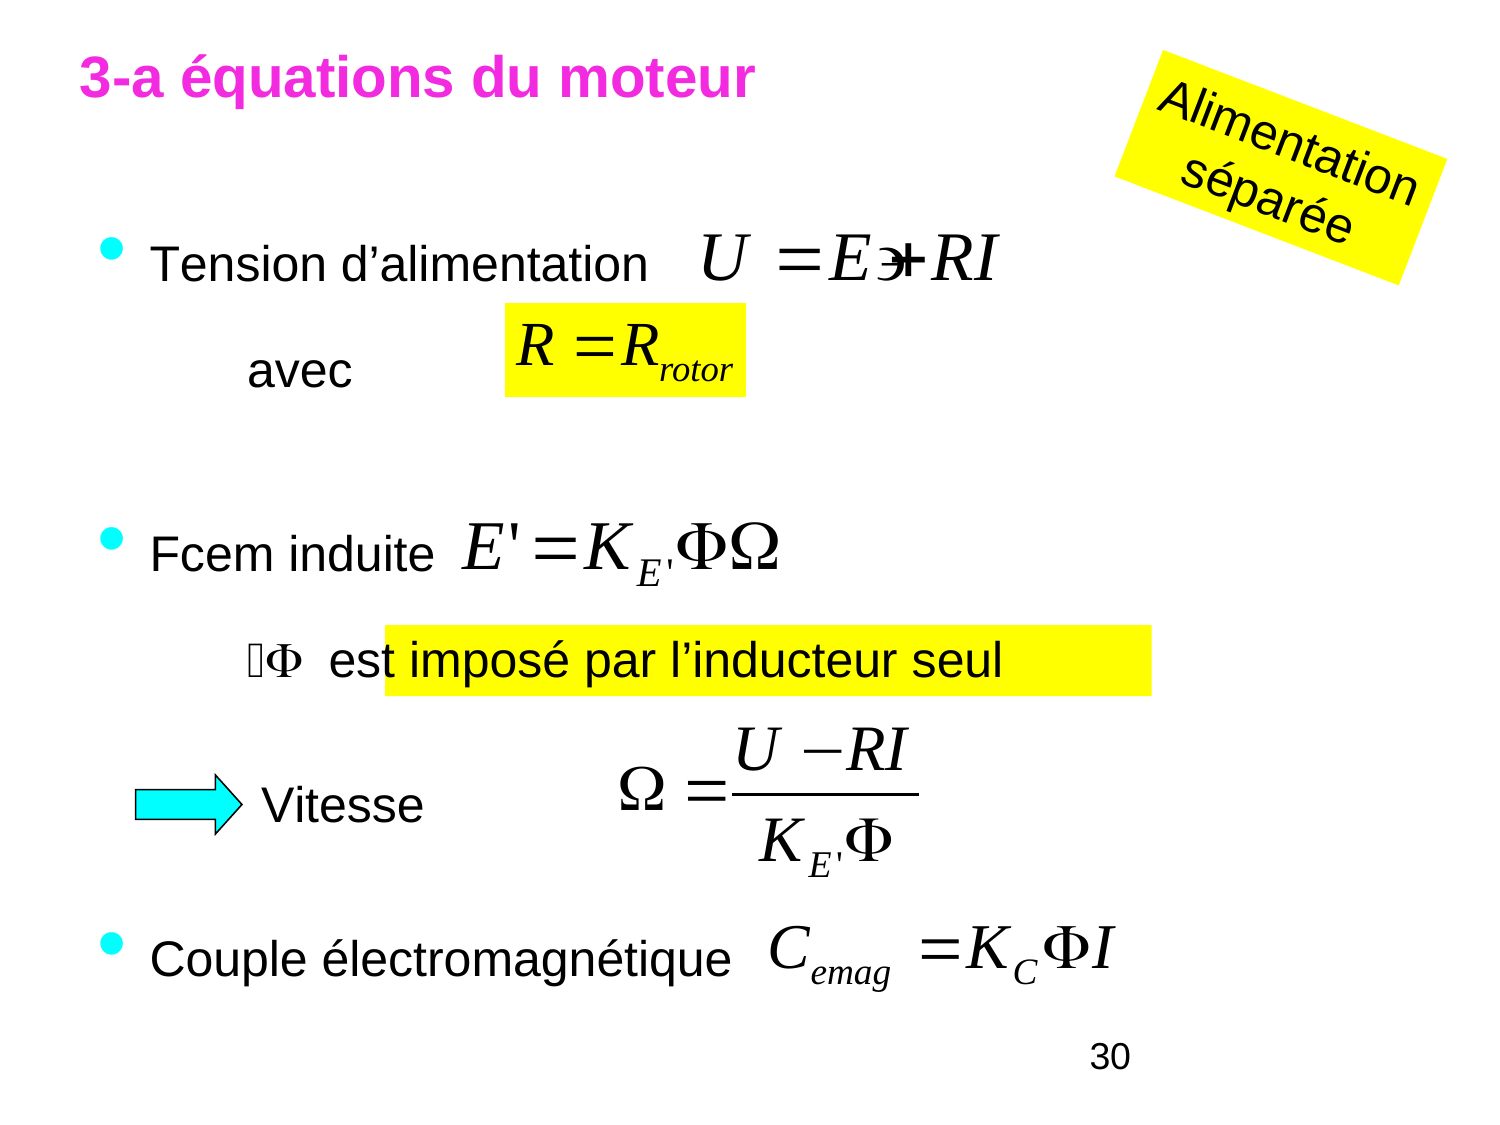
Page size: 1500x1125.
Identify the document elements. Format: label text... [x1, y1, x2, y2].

text_box Alimentation séparée [1114, 49, 1448, 286]
text_box [135, 774, 242, 835]
chart [608, 708, 933, 892]
chart [759, 904, 1133, 1007]
chart [505, 303, 747, 398]
text_box 3-a équations du moteur [64, 31, 1081, 117]
text_box Tension d’alimentation avec Fcem induite est imposé par l’inducteur seul Vitesse Couple électromagnétique [82, 190, 1500, 1061]
chart [693, 217, 1019, 299]
chart [449, 499, 798, 599]
